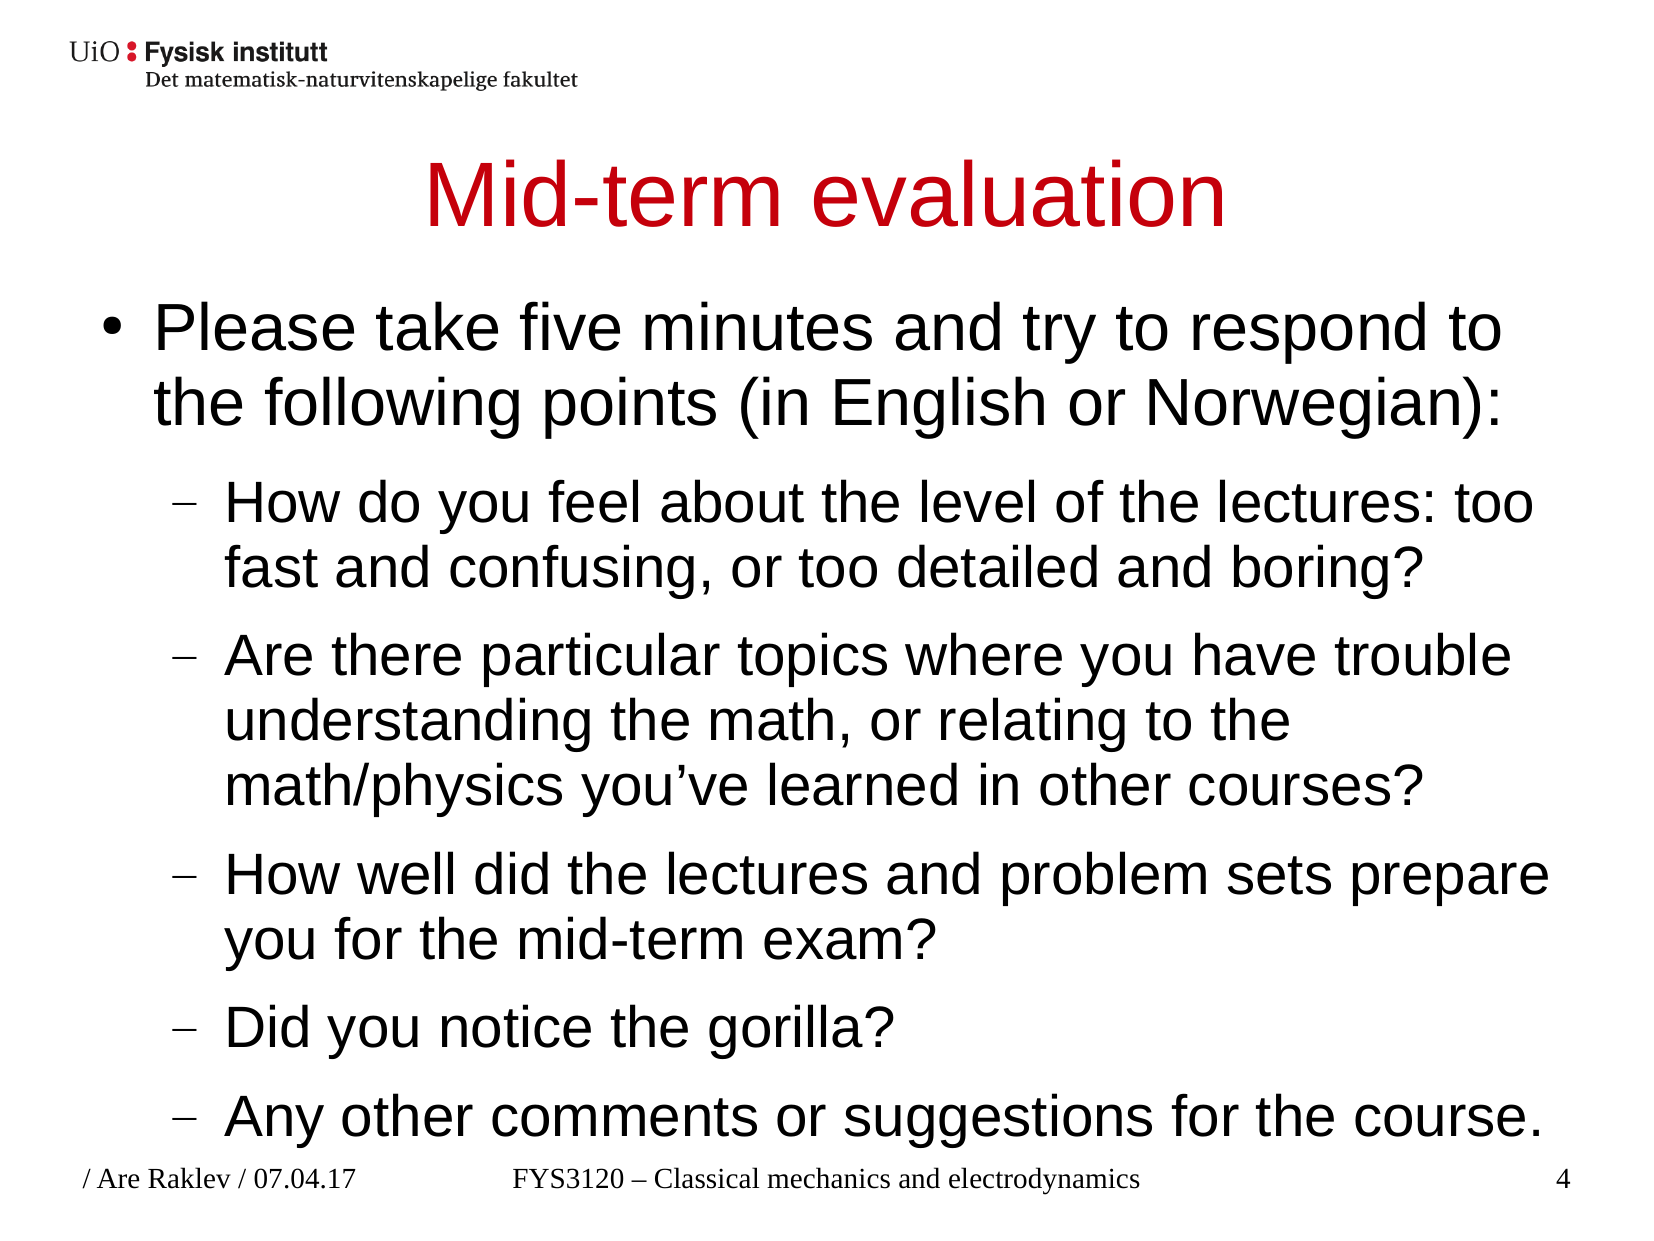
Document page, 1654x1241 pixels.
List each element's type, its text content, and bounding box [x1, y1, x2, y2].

picture [68, 37, 581, 93]
list Please take five minutes and try to respond to the following points (in English or Norwegian): How do you feel about the level of the lectures: too fast and confusing, or too detailed and boring? Are there particular topics where you have trouble understanding the math, or relating to the math/physics you’ve learned in other courses? How well did the lectures and problem sets prepare you for the mid-term exam? Did you notice the gorilla? Any other comments or suggestions for the course. [82, 290, 1571, 1149]
title Mid-term evaluation [82, 90, 1571, 290]
